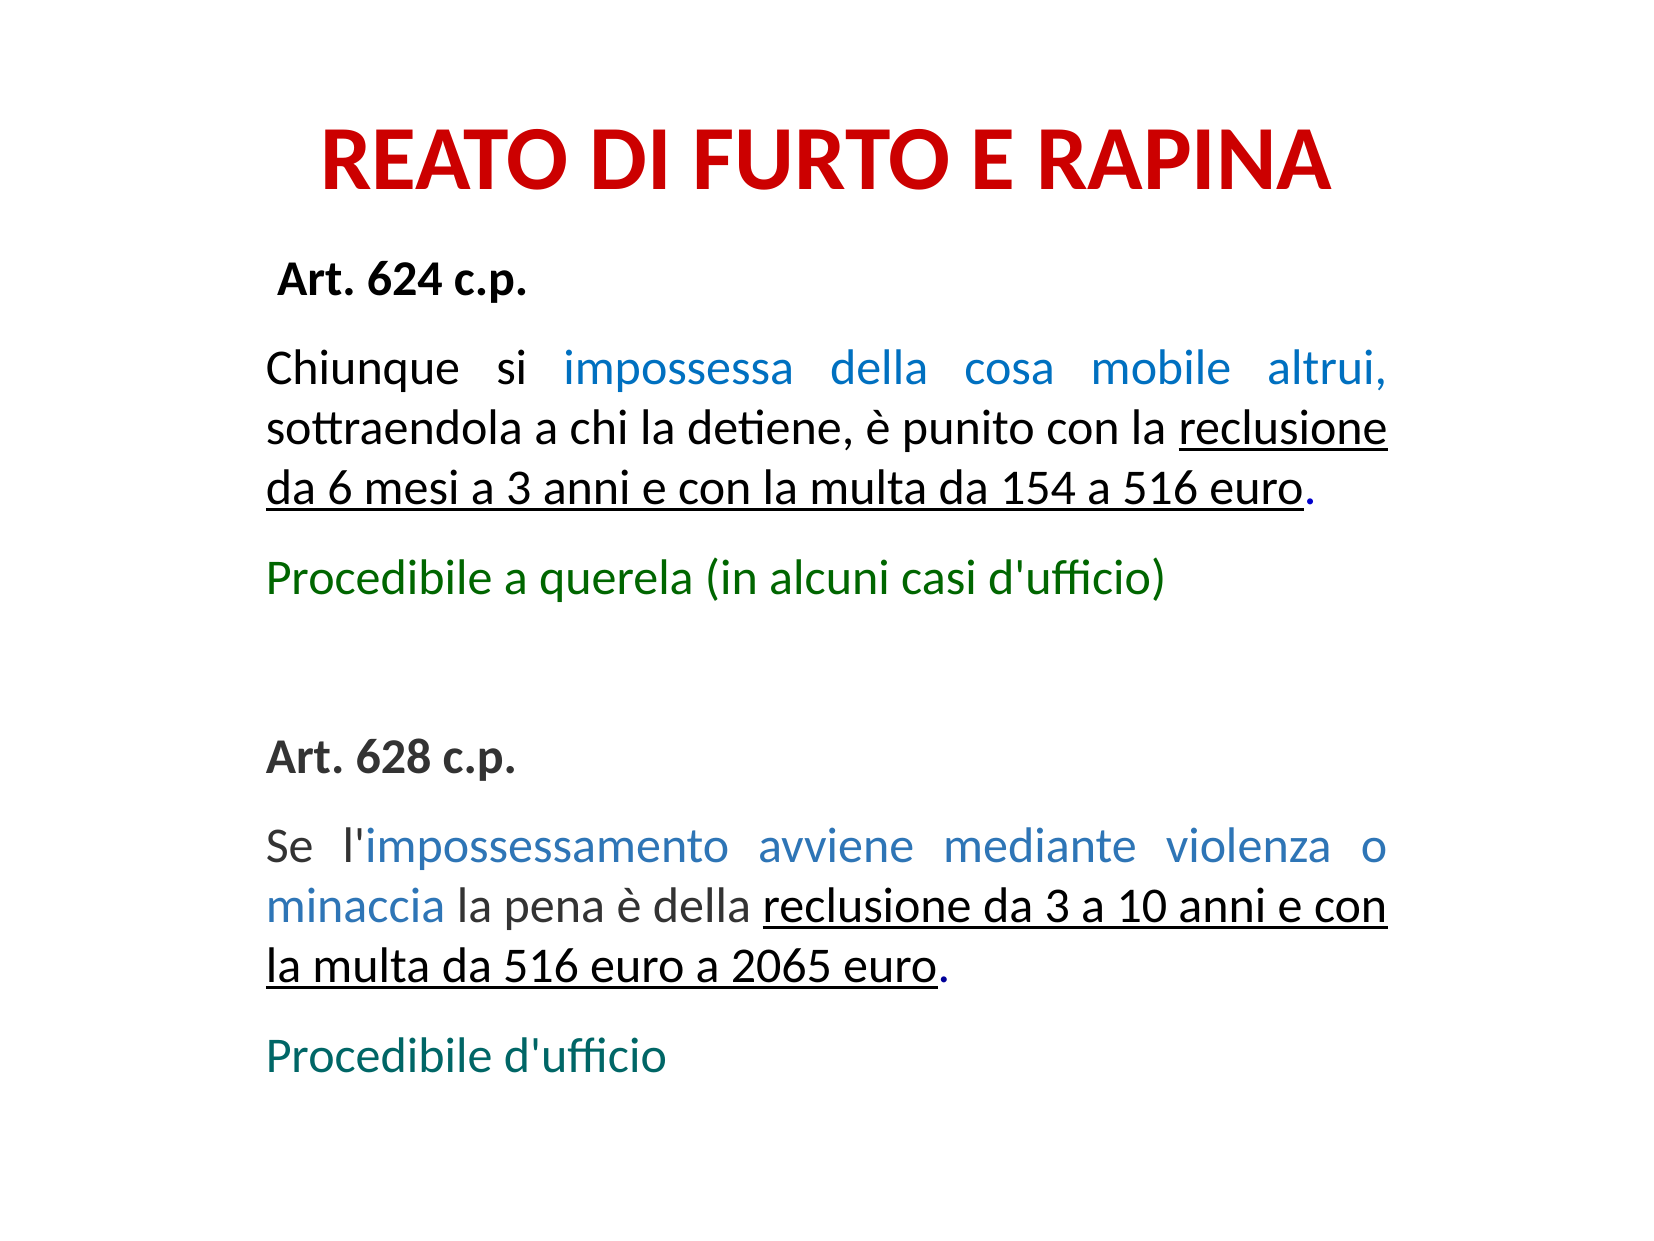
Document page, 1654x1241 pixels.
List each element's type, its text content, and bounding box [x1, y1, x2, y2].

list Art. 624 c.p. Chiunque si impossessa della cosa mobile altrui, sottraendola a chi la detiene, è punito con la reclusione da 6 mesi a 3 anni e con la multa da 154 a 516 euro. Procedibile a querela (in alcuni casi d'ufficio) Art. 628 c.p. Se l'impossessamento avviene mediante violenza o minaccia la pena è della reclusione da 3 a 10 anni e con la multa da 516 euro a 2065 euro. Procedibile d'ufficio [265, 245, 1388, 1149]
title REATO DI FURTO E RAPINA [82, 40, 1571, 266]
